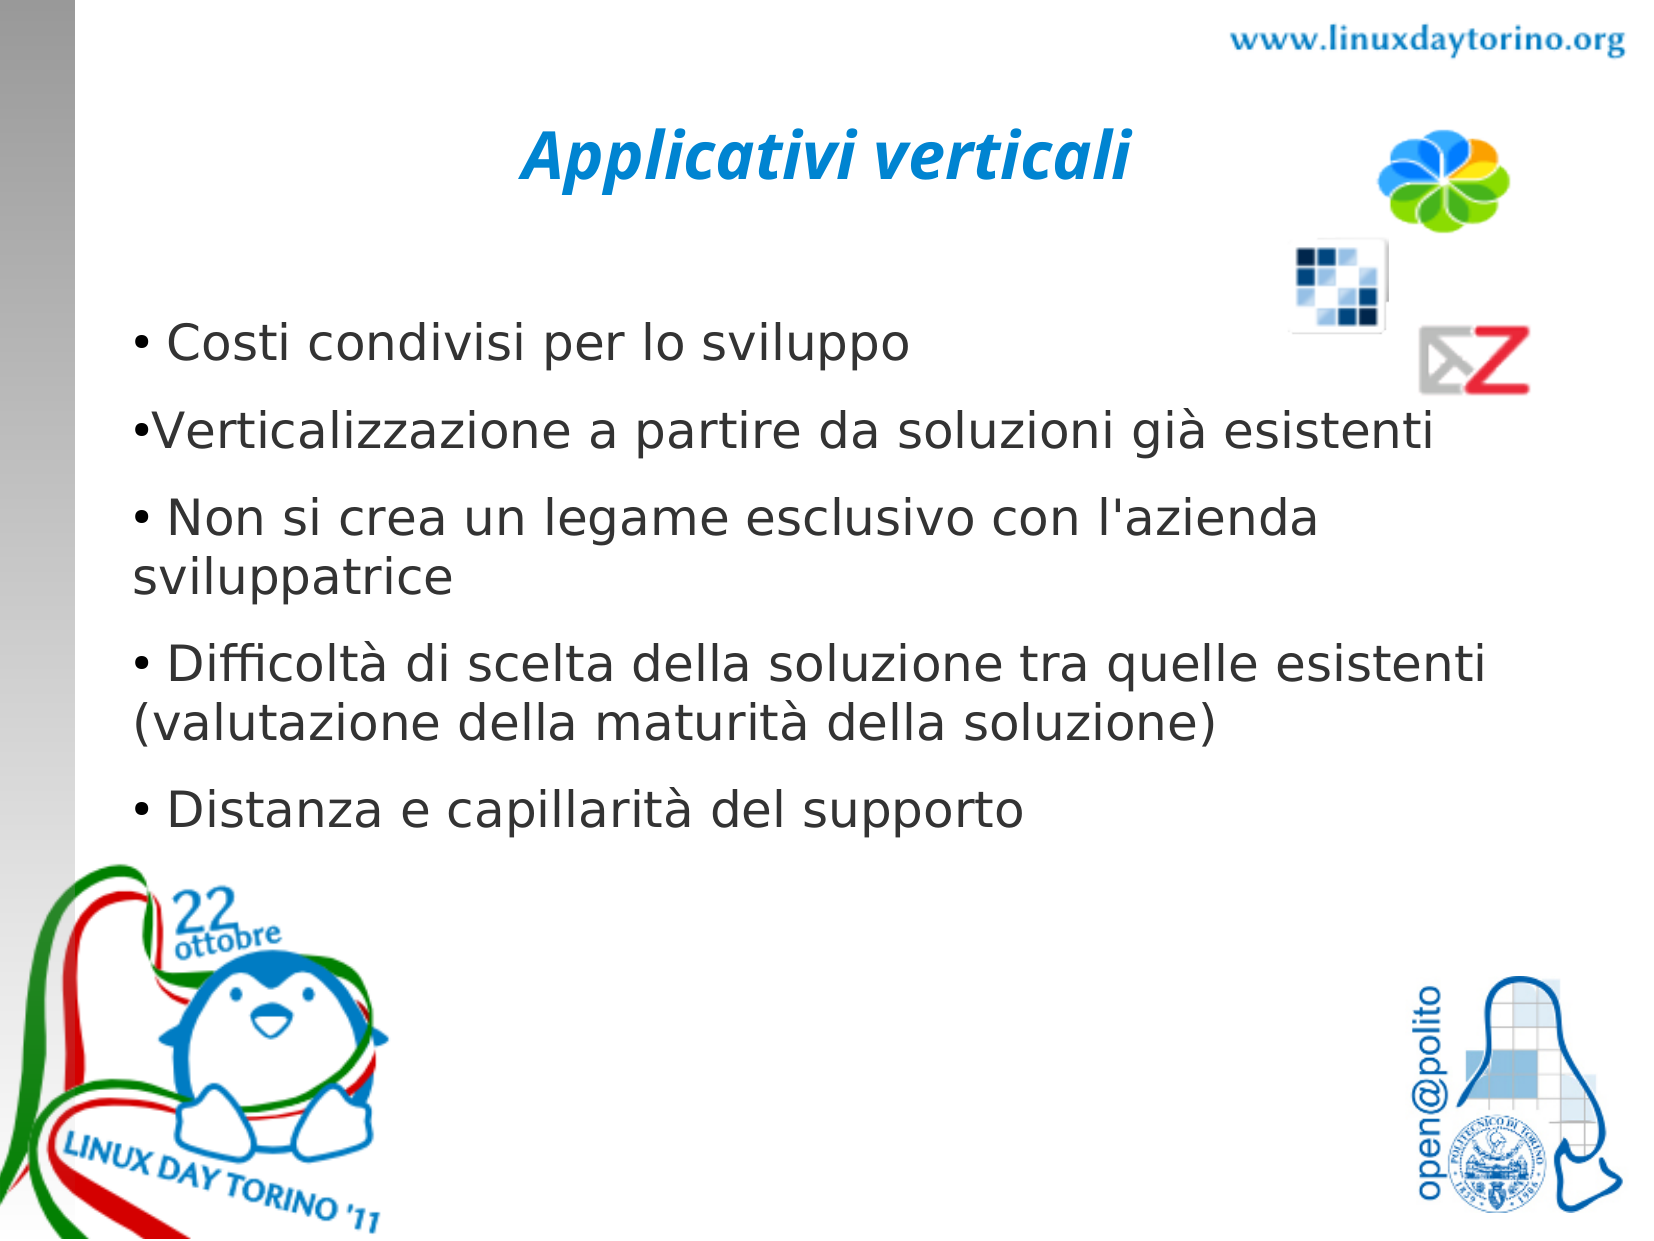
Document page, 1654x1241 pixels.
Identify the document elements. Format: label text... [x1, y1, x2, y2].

list Costi condivisi per lo sviluppo Verticalizzazione a partire da soluzioni già esistenti Non si crea un legame esclusivo con l'azienda sviluppatrice Difficoltà di scelta della soluzione tra quelle esistenti (valutazione della maturità della soluzione) Distanza e capillarità del supporto [132, 270, 1514, 876]
picture [0, 0, 1654, 1241]
title Applicativi verticali [121, 49, 1534, 257]
